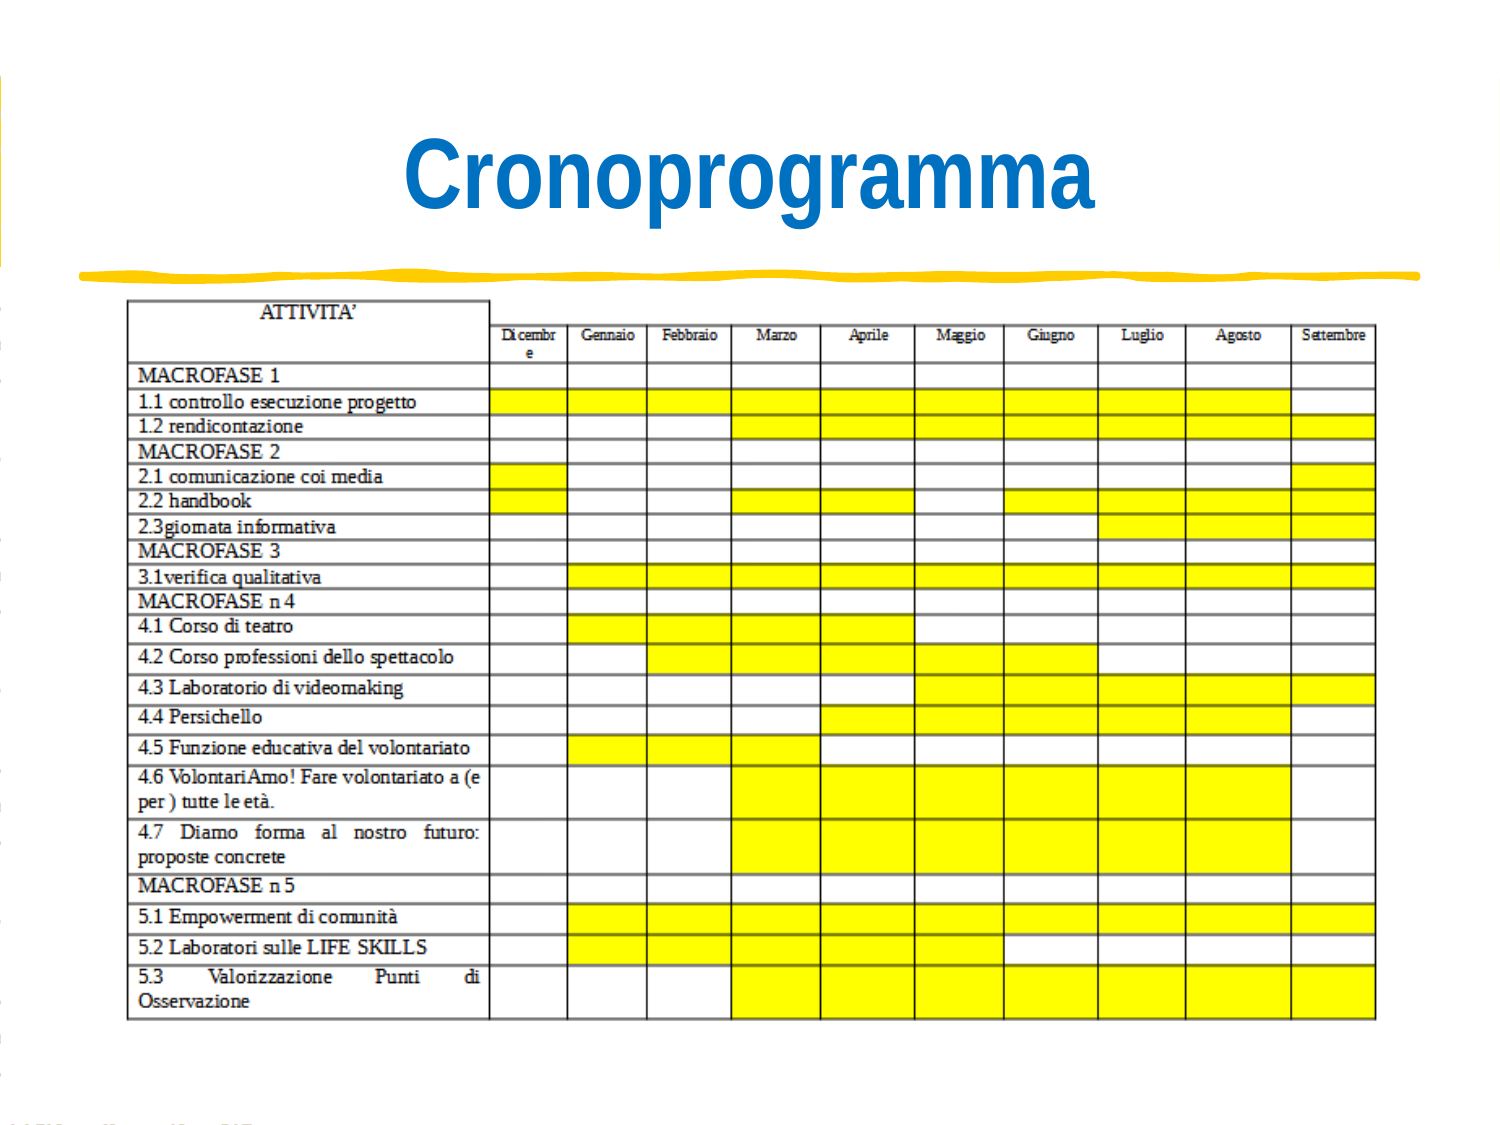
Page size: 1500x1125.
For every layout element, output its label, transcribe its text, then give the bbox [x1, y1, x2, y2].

picture [119, 295, 1388, 1034]
title Cronoprogramma [103, 59, 1397, 277]
text_box [0, 0, 1500, 1125]
